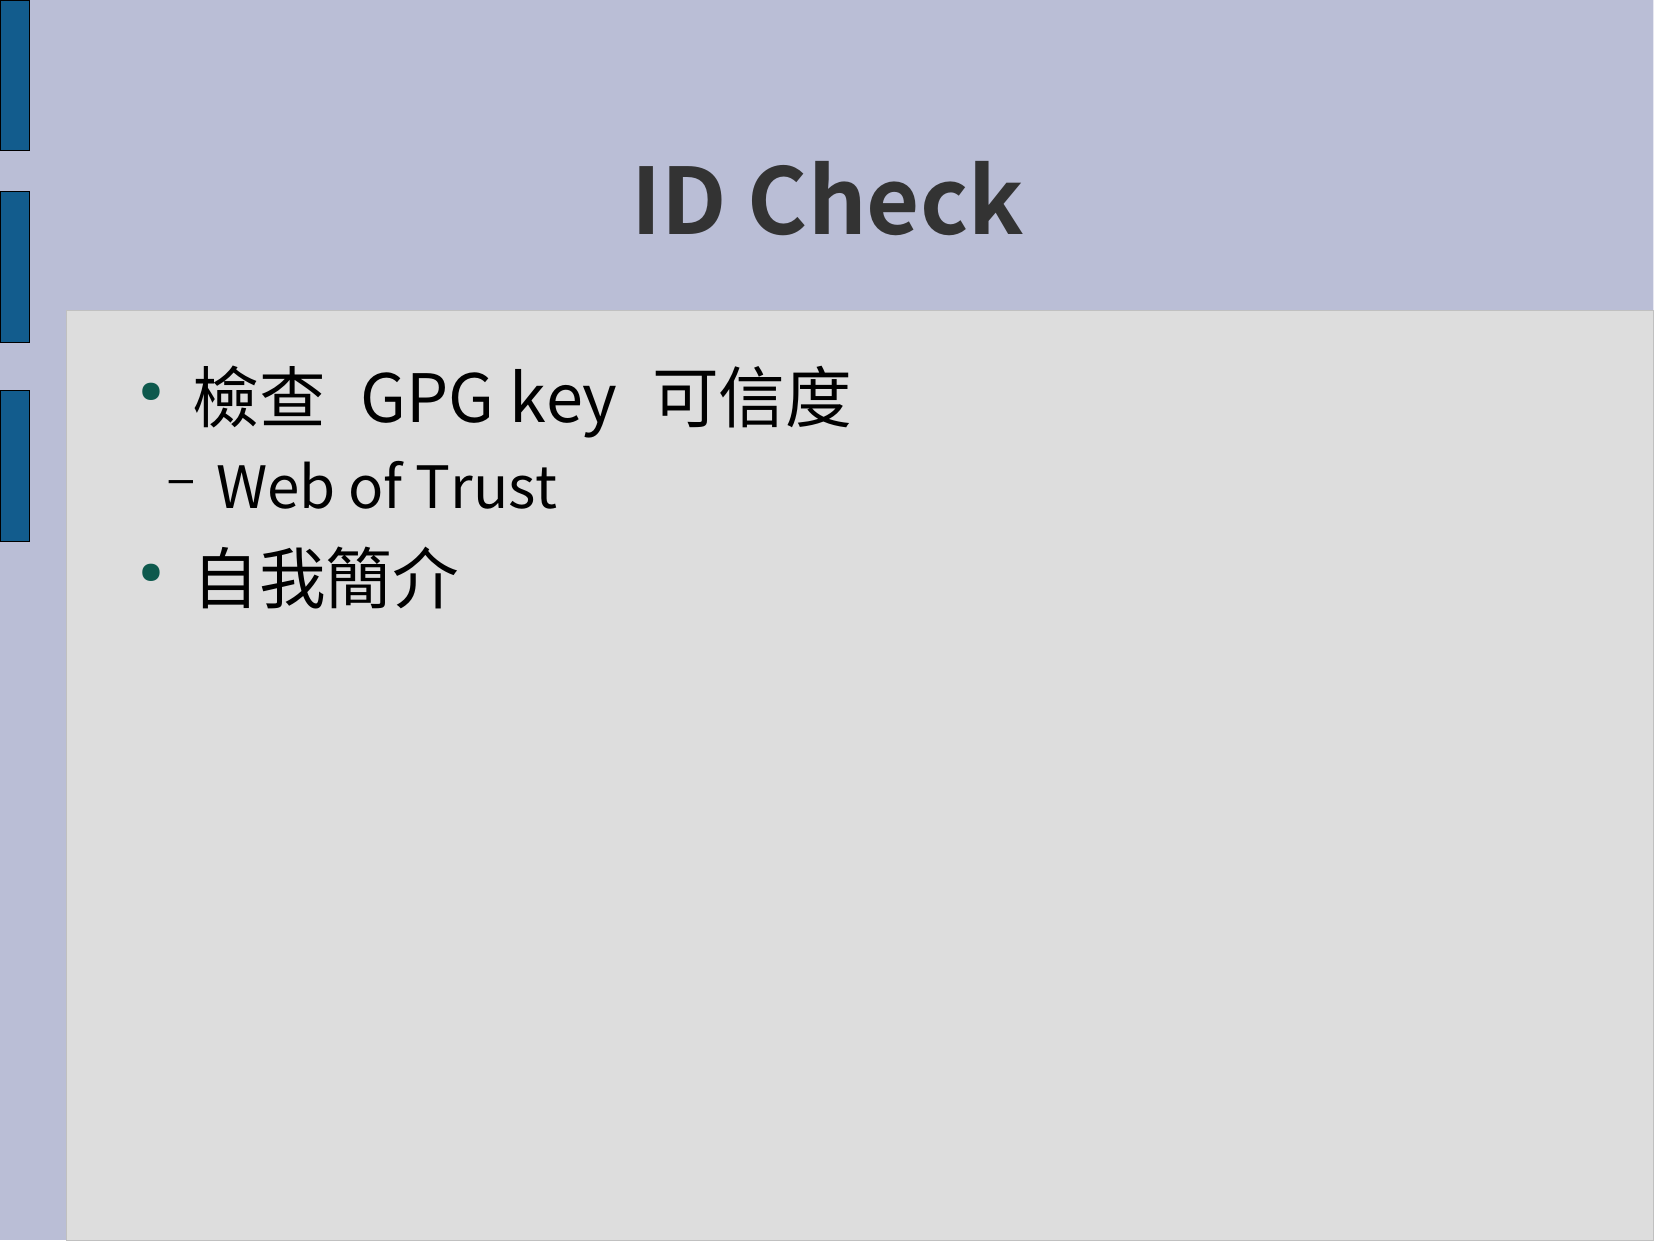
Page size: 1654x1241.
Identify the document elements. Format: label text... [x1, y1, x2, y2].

title ID Check [121, 91, 1534, 299]
list 檢查 GPG key 可信度 Web of Trust 自我簡介 [121, 344, 1534, 1164]
